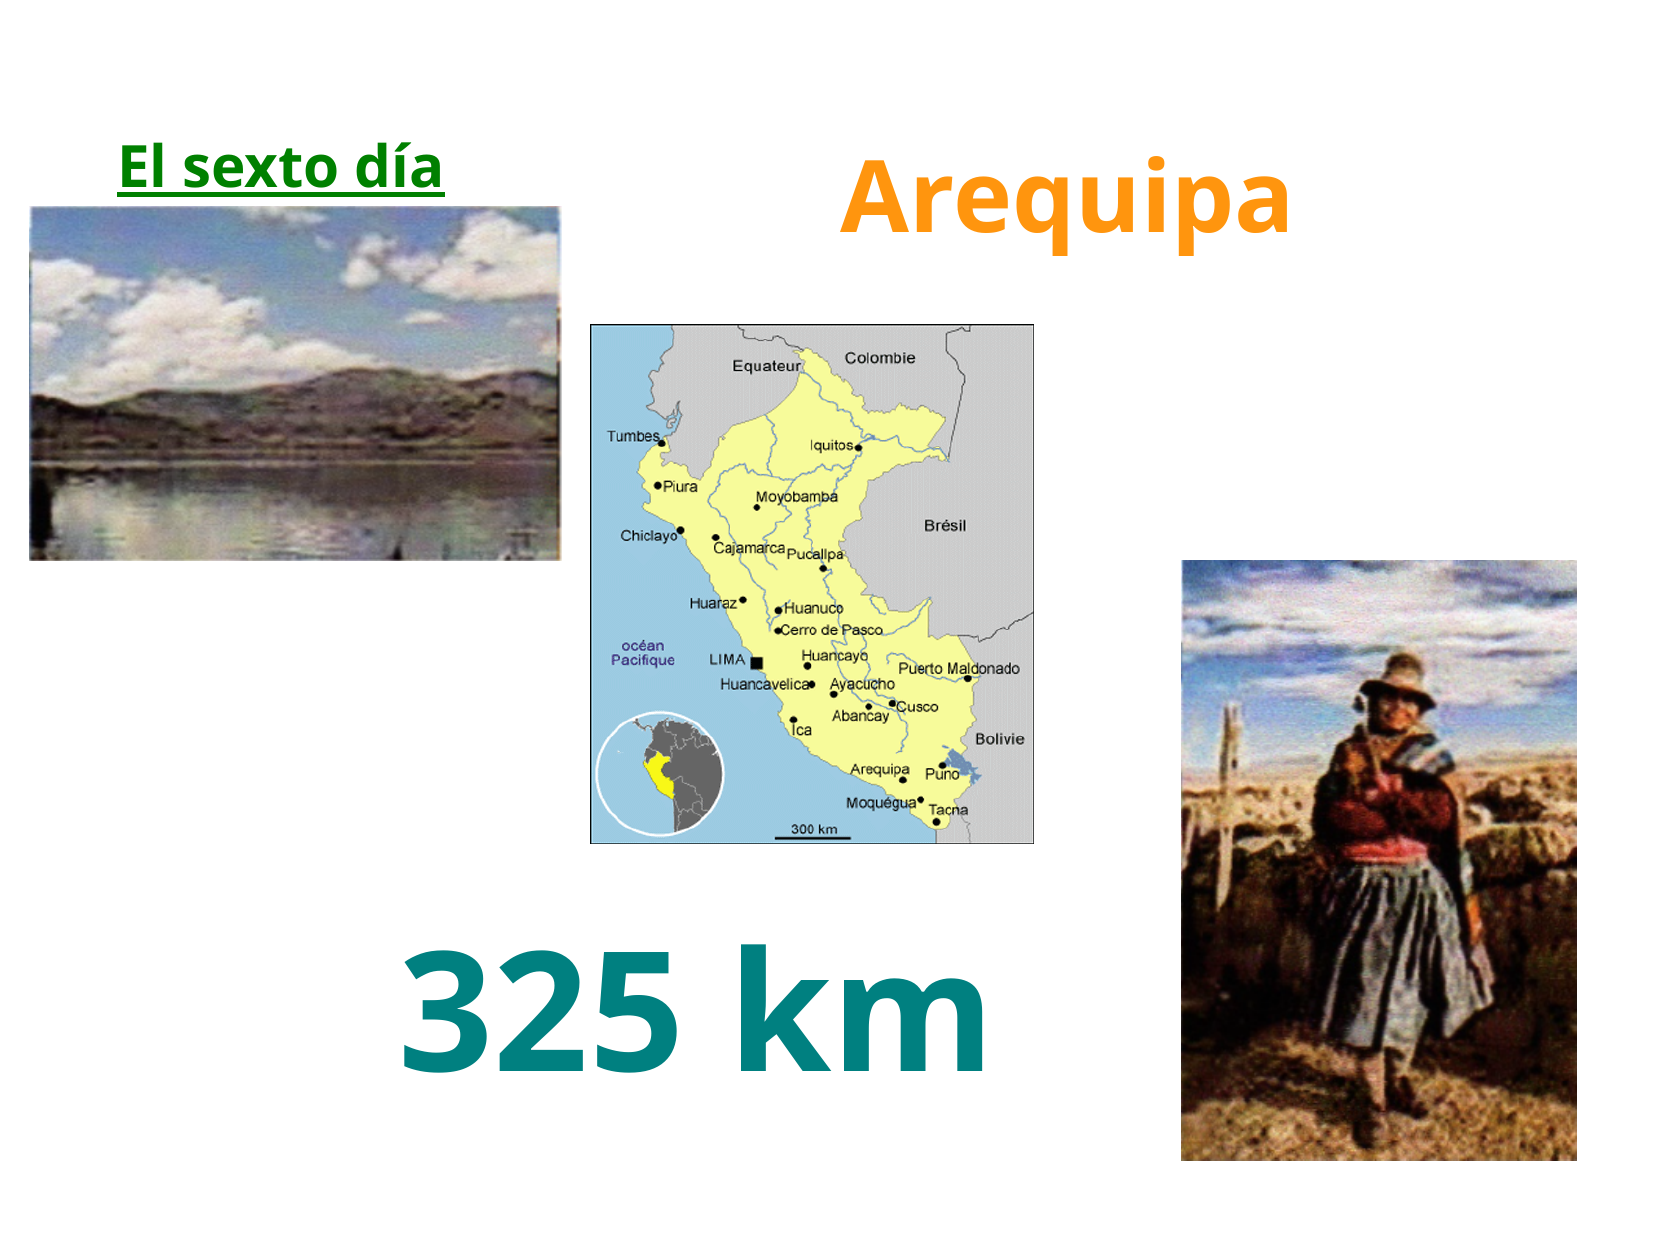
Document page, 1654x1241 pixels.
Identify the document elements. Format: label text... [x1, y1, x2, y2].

picture [29, 206, 562, 562]
text_box El sexto día [102, 118, 502, 206]
text_box Arequipa [826, 118, 1506, 384]
picture [1181, 560, 1577, 1162]
picture [590, 324, 1034, 844]
text_box 325 km [383, 885, 1011, 1133]
